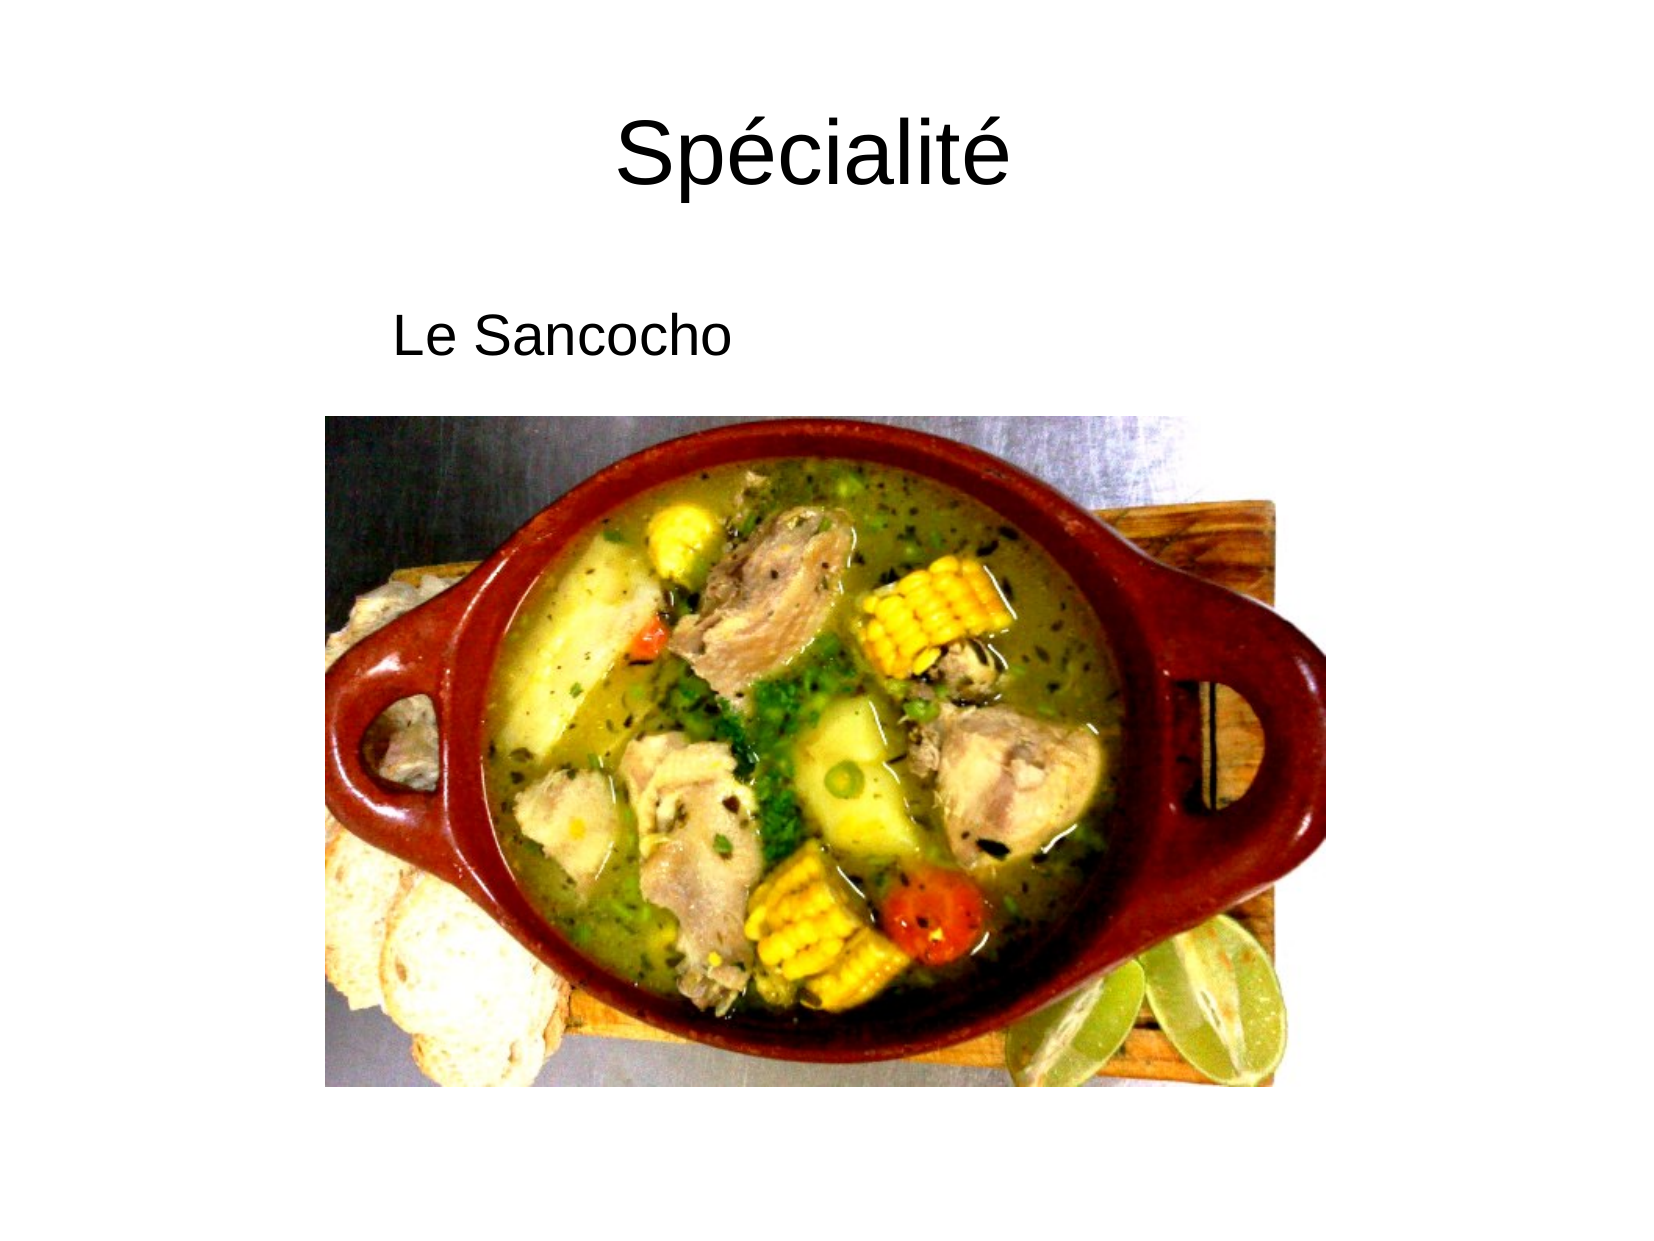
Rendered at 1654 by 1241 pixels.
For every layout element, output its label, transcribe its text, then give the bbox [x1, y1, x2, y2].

text_box Le Sancocho [377, 295, 1205, 378]
picture [325, 416, 1326, 1087]
title Spécialité [82, 49, 1571, 257]
